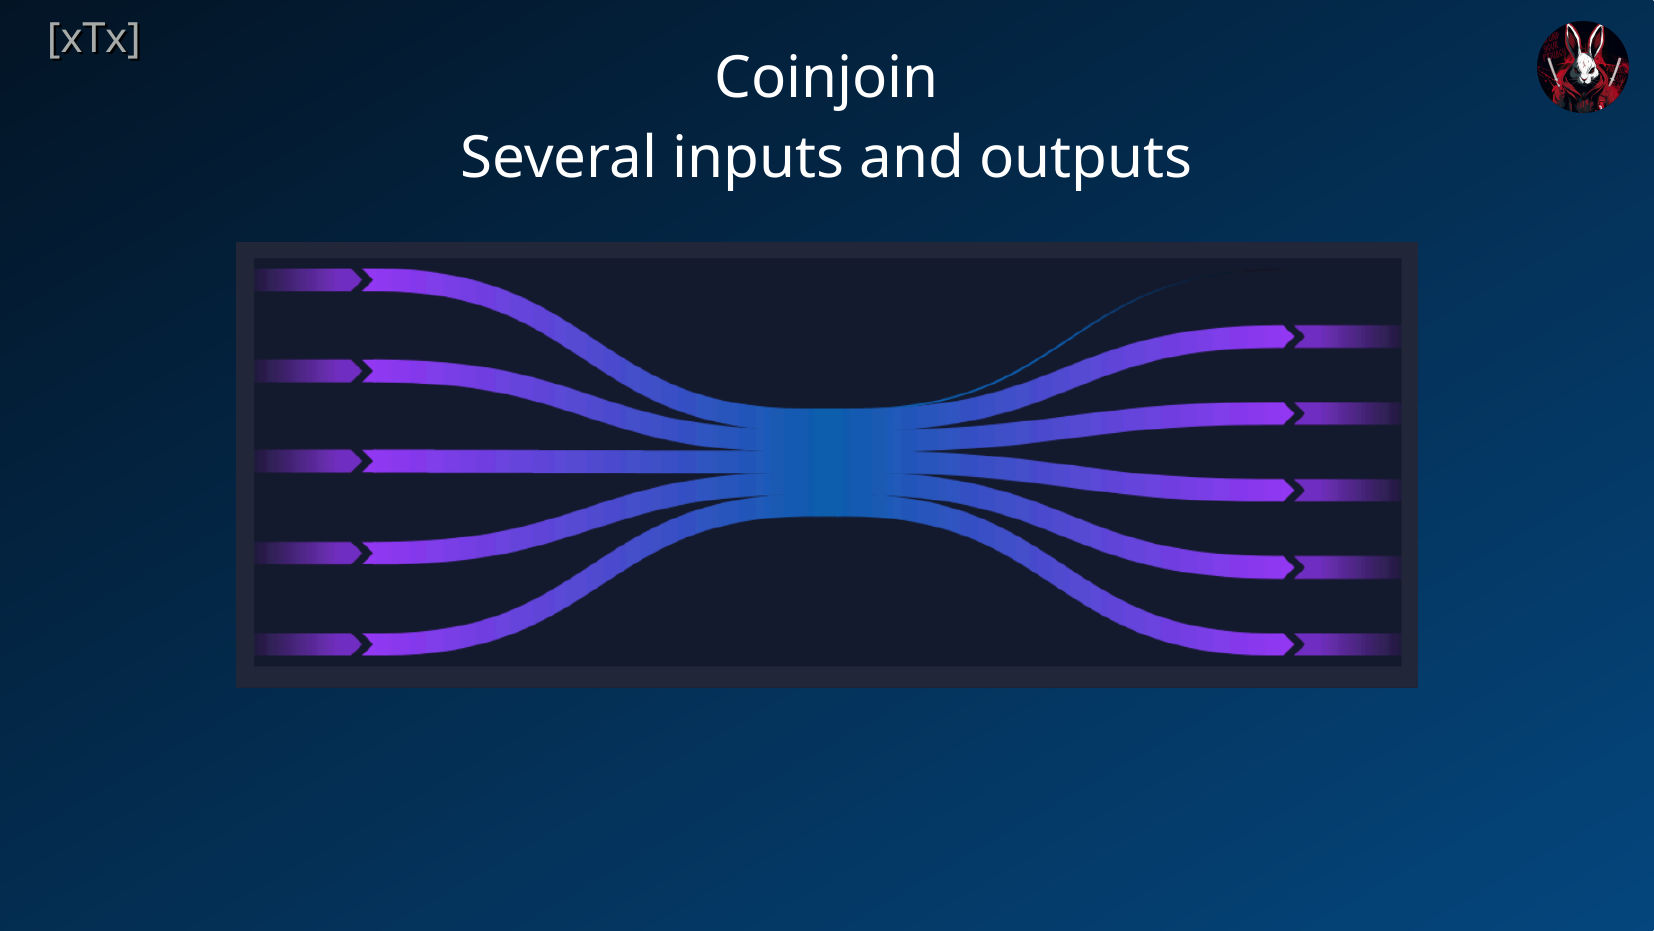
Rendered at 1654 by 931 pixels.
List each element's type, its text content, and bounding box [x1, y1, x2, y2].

picture [236, 242, 1418, 688]
picture [1537, 21, 1629, 113]
text_box [xTx] [0, 0, 188, 76]
title Coinjoin Several inputs and outputs [82, 37, 1571, 193]
